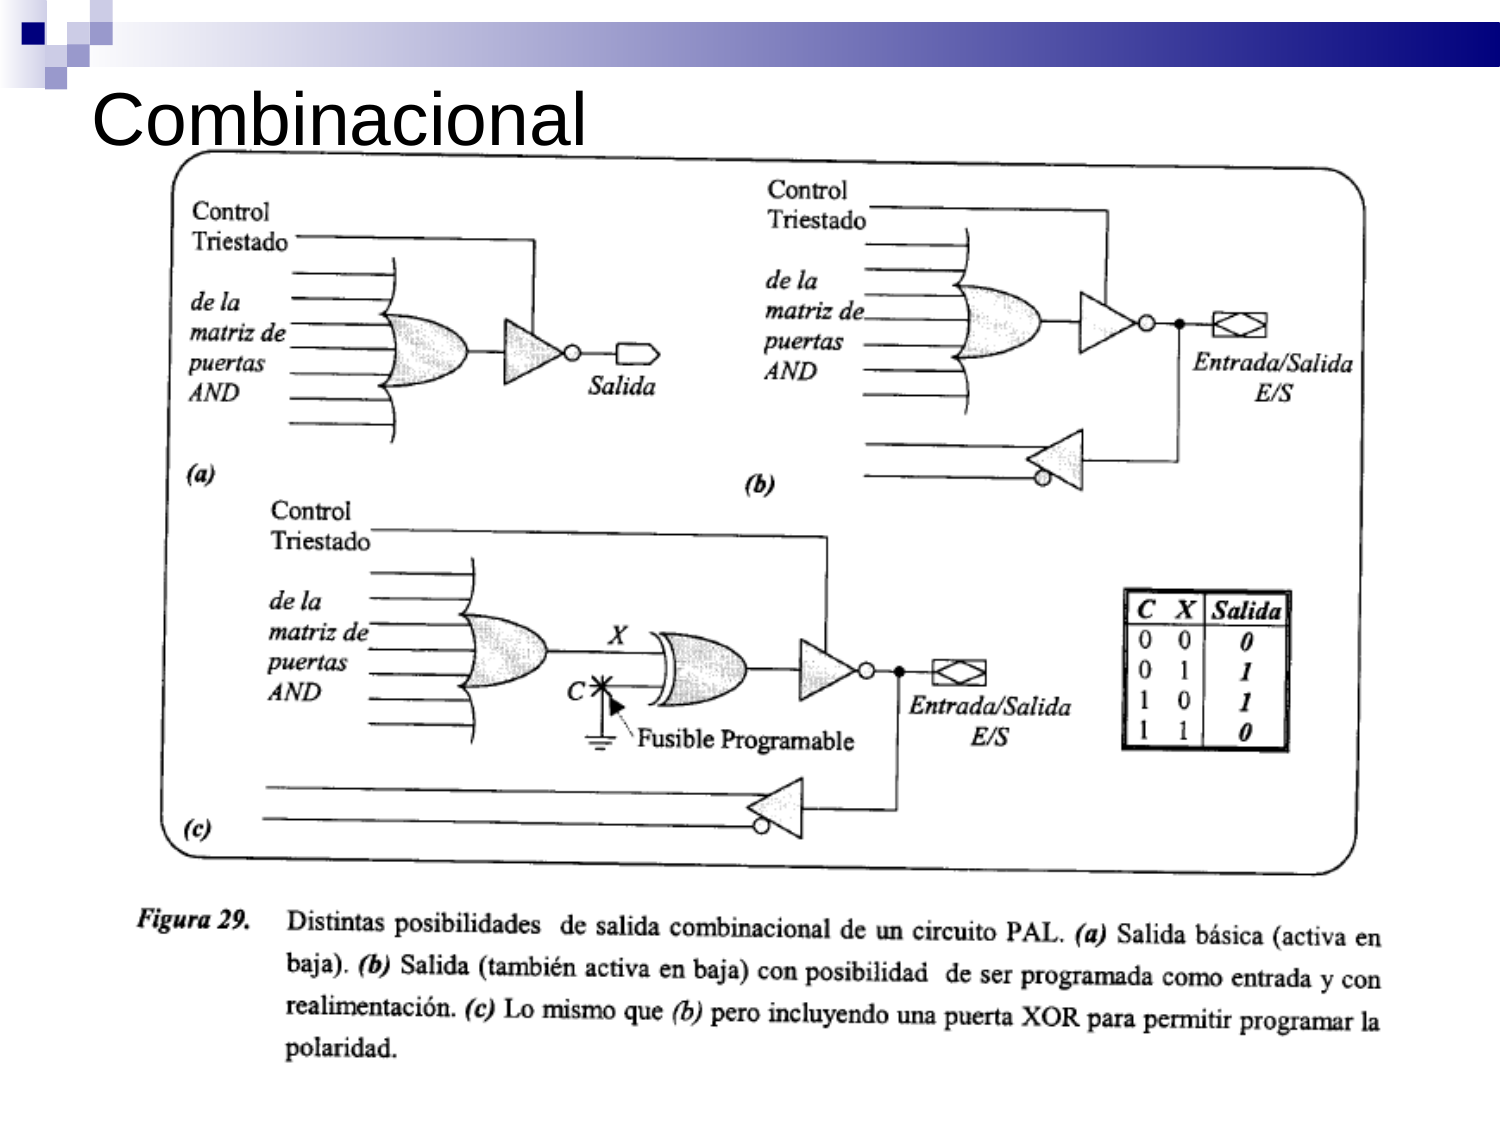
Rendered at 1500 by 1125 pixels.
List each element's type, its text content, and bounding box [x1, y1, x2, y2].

title Combinacional [76, 54, 1427, 176]
picture [76, 176, 1394, 1090]
